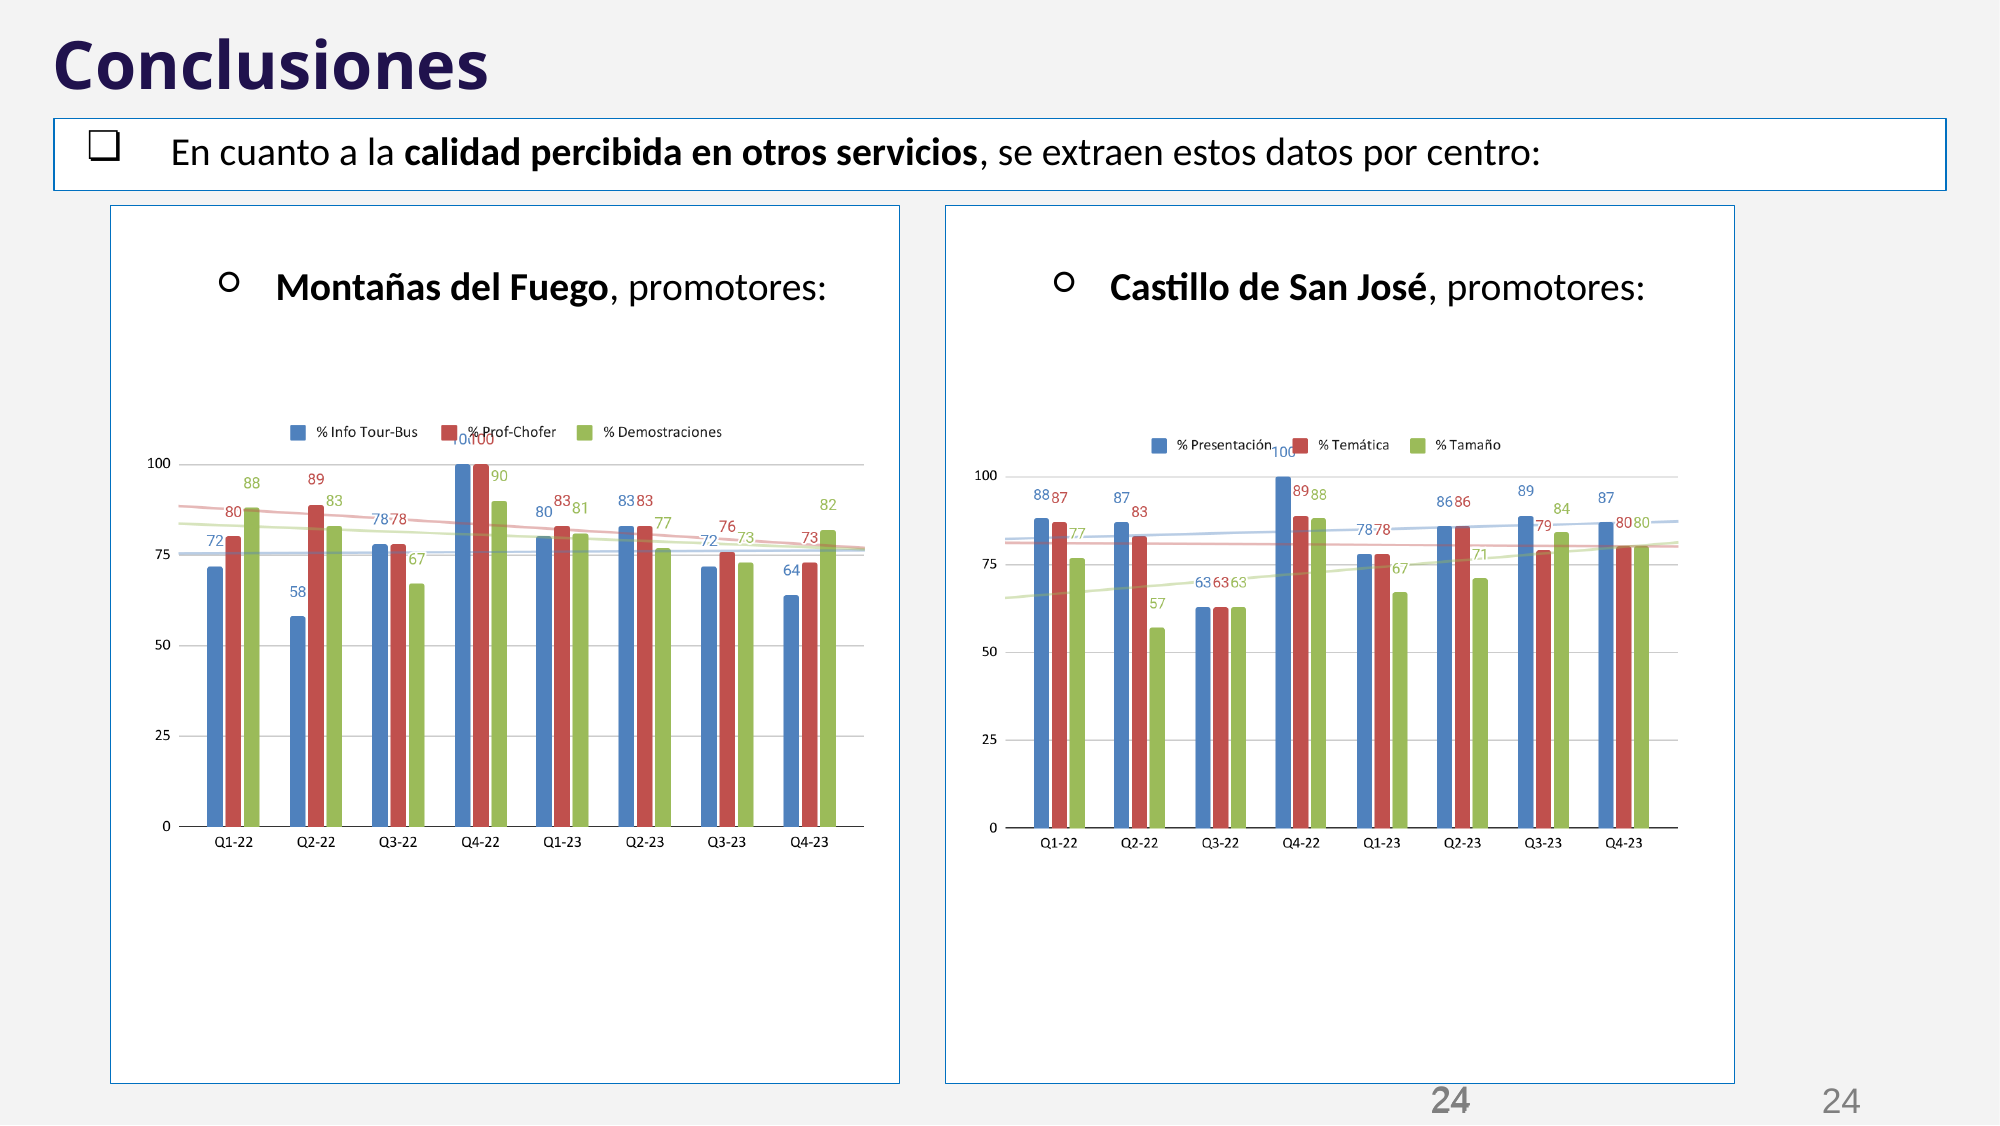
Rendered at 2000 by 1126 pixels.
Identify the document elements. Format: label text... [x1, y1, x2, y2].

text_box Montañas del Fuego, promotores: [110, 205, 900, 1084]
text_box Conclusiones [52, 0, 1945, 126]
text_box Castillo de San José, promotores: [945, 205, 1735, 1084]
text_box En cuanto a la calidad percibida en otros servicios, se extraen estos datos por centro: [53, 118, 1947, 191]
picture [951, 415, 1701, 874]
picture [123, 401, 888, 874]
text_box <number> [1412, 1069, 1880, 1126]
